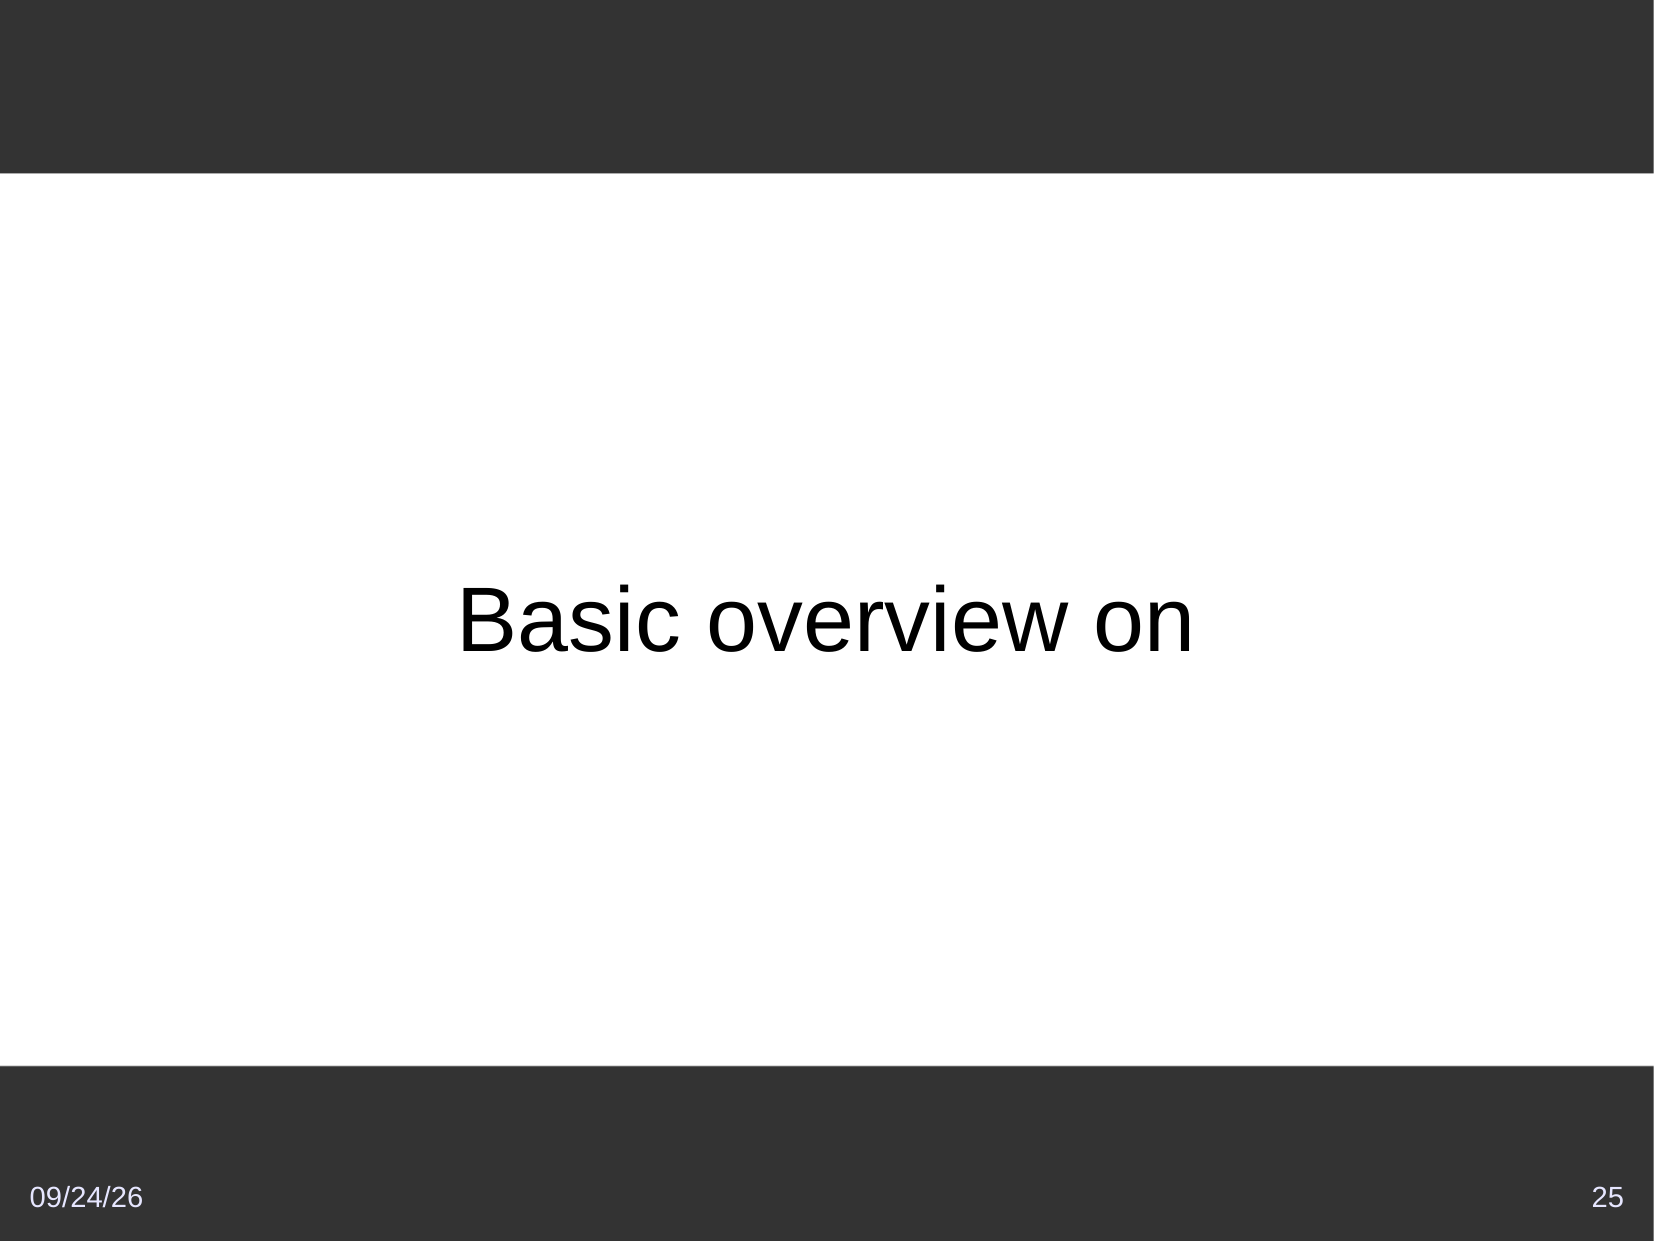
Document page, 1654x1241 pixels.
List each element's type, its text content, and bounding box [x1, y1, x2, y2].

subtitle Basic overview on [29, 214, 1625, 1027]
picture [0, 0, 1654, 1241]
